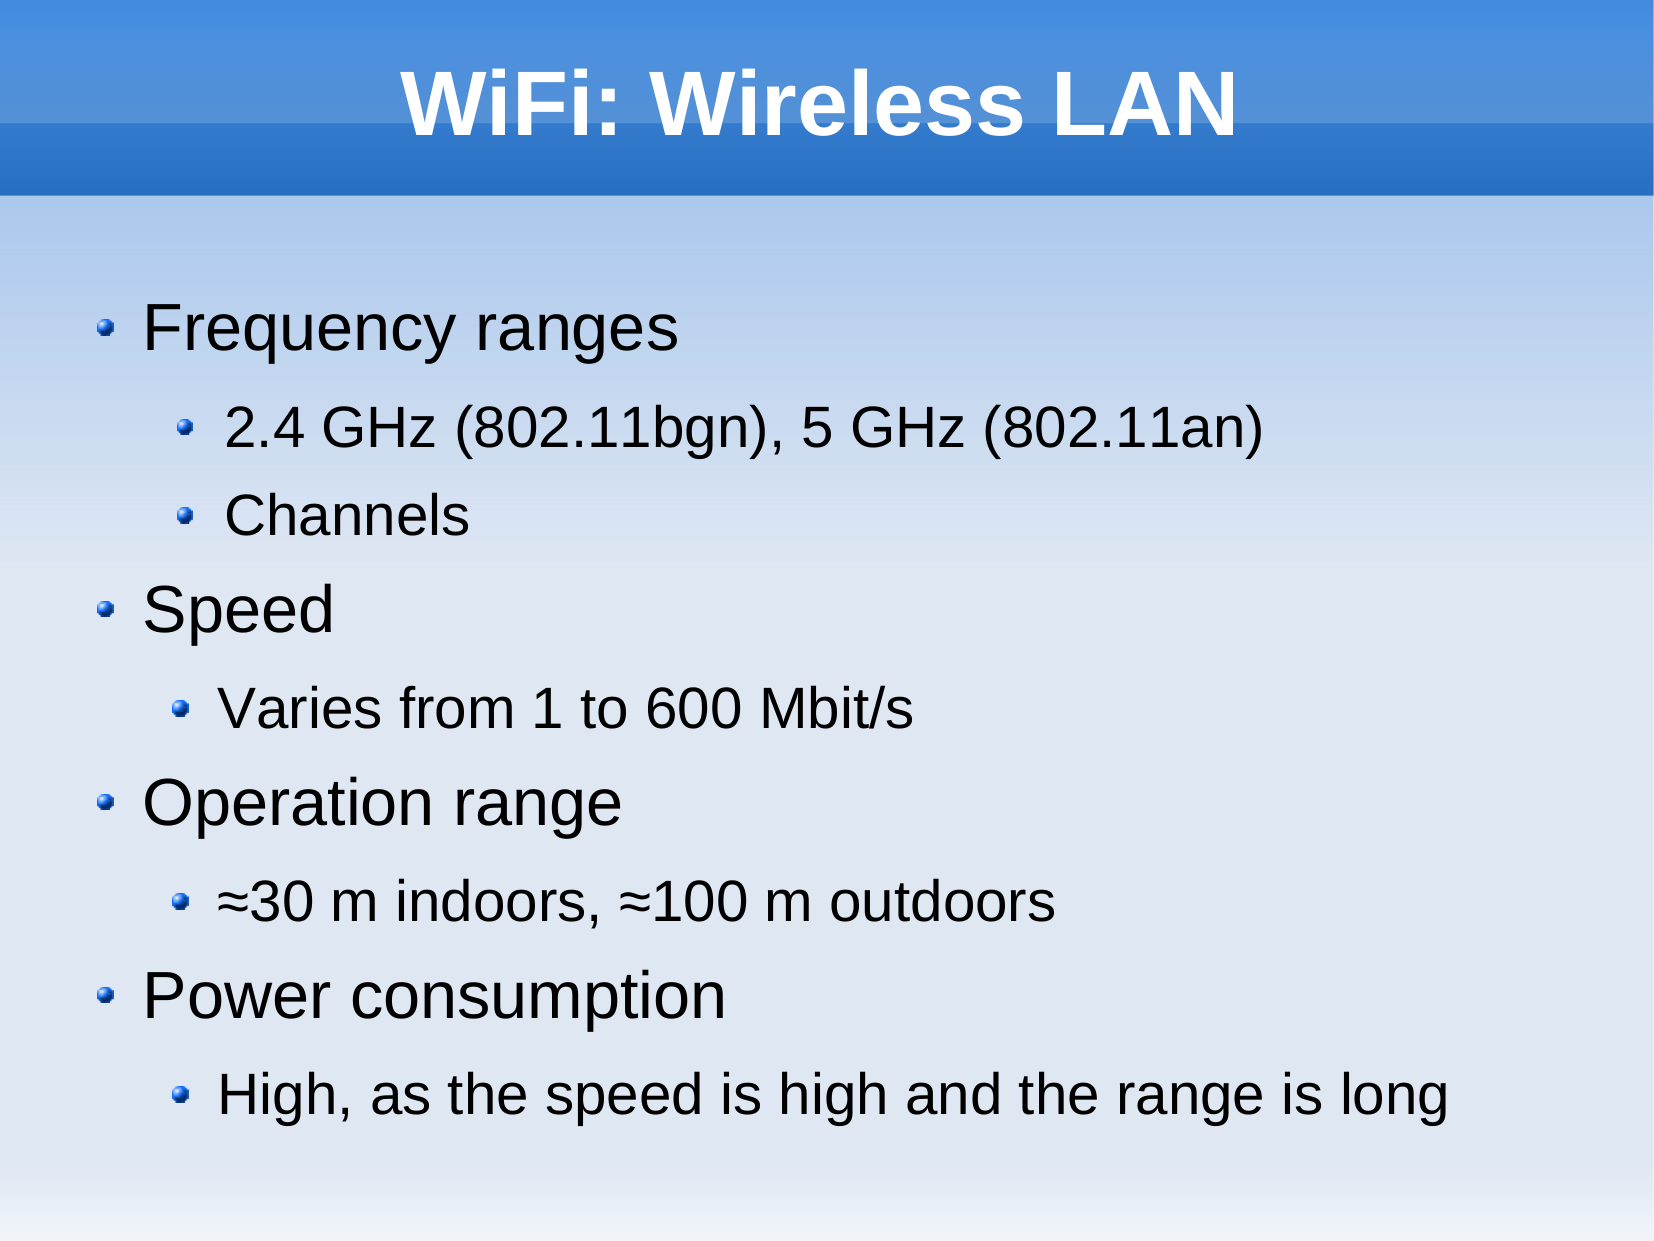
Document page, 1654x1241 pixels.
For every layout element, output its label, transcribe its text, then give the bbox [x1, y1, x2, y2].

title WiFi: Wireless LAN [76, 0, 1565, 208]
list Frequency ranges 2.4 GHz (802.11bgn), 5 GHz (802.11an) Channels Speed Varies from 1 to 600 Mbit/s Operation range ≈30 m indoors, ≈100 m outdoors Power consumption High, as the speed is high and the range is long [82, 290, 1571, 1146]
picture [0, 0, 1654, 1241]
